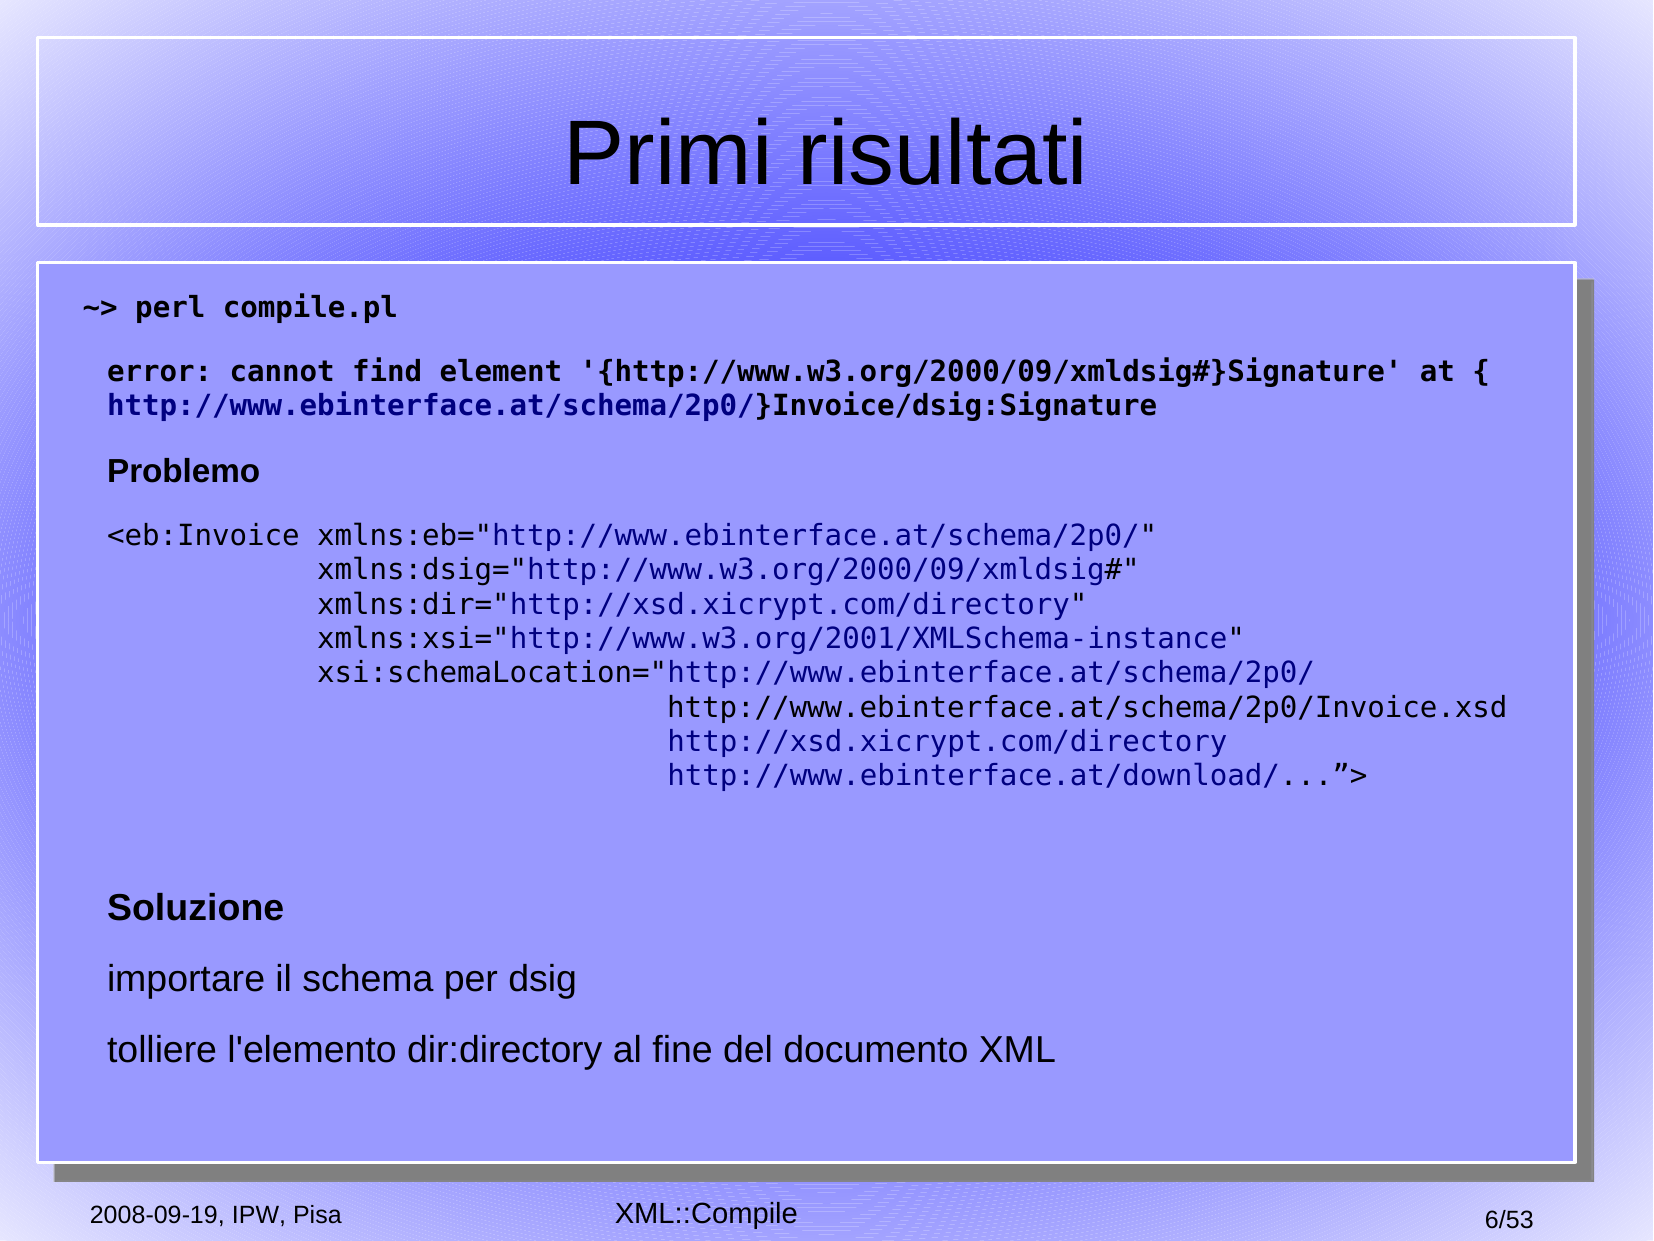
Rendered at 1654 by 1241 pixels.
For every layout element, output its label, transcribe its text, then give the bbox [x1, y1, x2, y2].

list ~> perl compile.pl error: cannot find element '{http://www.w3.org/2000/09/xmldsig#}Signature' at {http://www.ebinterface.at/schema/2p0/}Invoice/dsig:Signature Problemo <eb:Invoice xmlns:eb="http://www.ebinterface.at/schema/2p0/" xmlns:dsig="http://www.w3.org/2000/09/xmldsig#" xmlns:dir="http://xsd.xicrypt.com/directory" xmlns:xsi="http://www.w3.org/2001/XMLSchema-instance" xsi:schemaLocation="http://www.ebinterface.at/schema/2p0/ http://www.ebinterface.at/schema/2p0/Invoice.xsd http://xsd.xicrypt.com/directory http://www.ebinterface.at/download/...”> Soluzione importare il schema per dsig tolliere l'elemento dir:directory al fine del documento XML [82, 290, 1571, 1199]
title Primi risultati [82, 56, 1571, 250]
